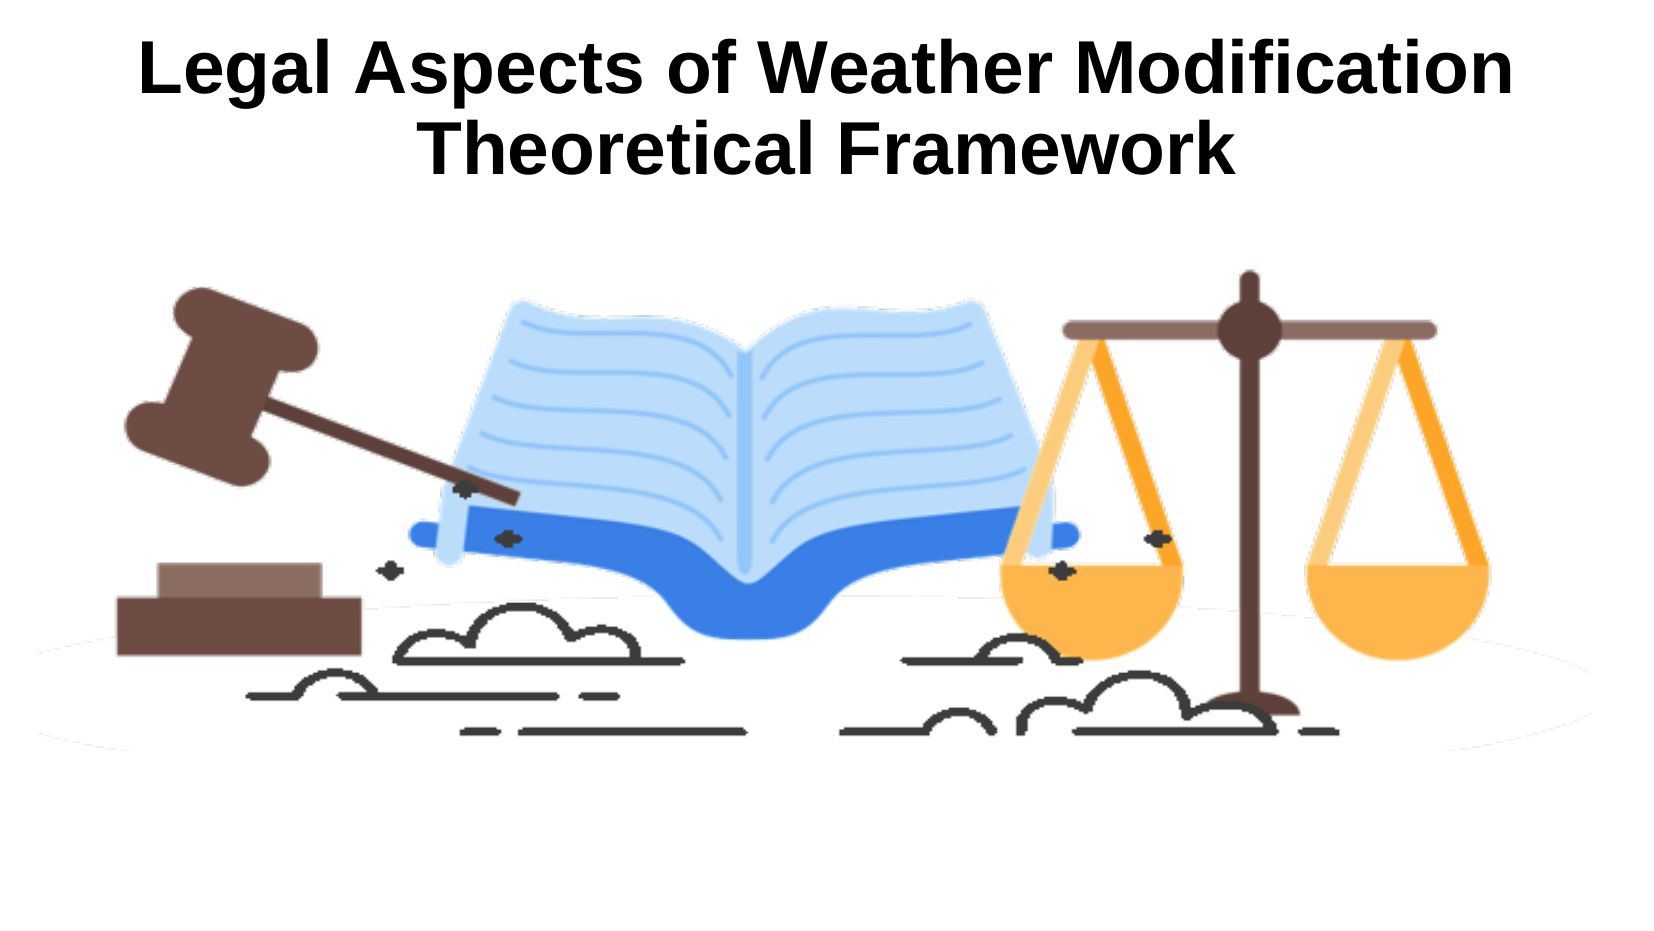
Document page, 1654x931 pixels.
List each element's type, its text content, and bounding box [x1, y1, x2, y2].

title Legal Aspects of Weather Modification Theoretical Framework [0, 5, 1654, 214]
picture [37, 215, 1592, 751]
